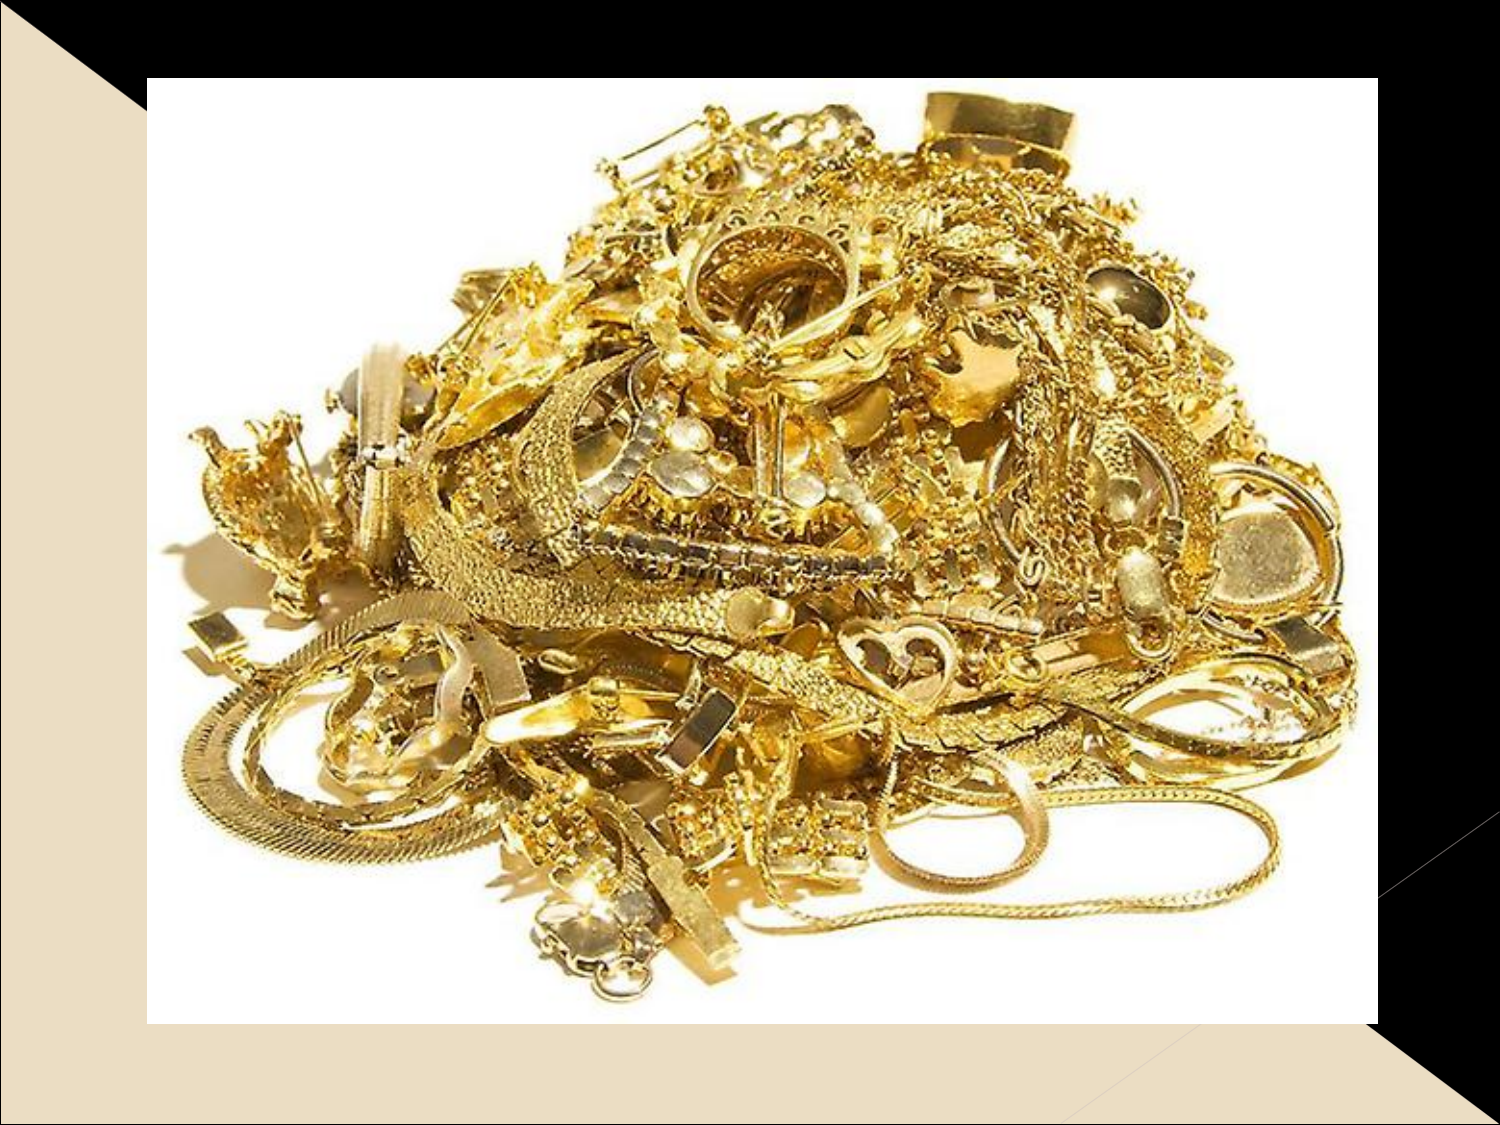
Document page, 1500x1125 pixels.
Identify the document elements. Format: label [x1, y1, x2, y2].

picture [147, 78, 1378, 1024]
